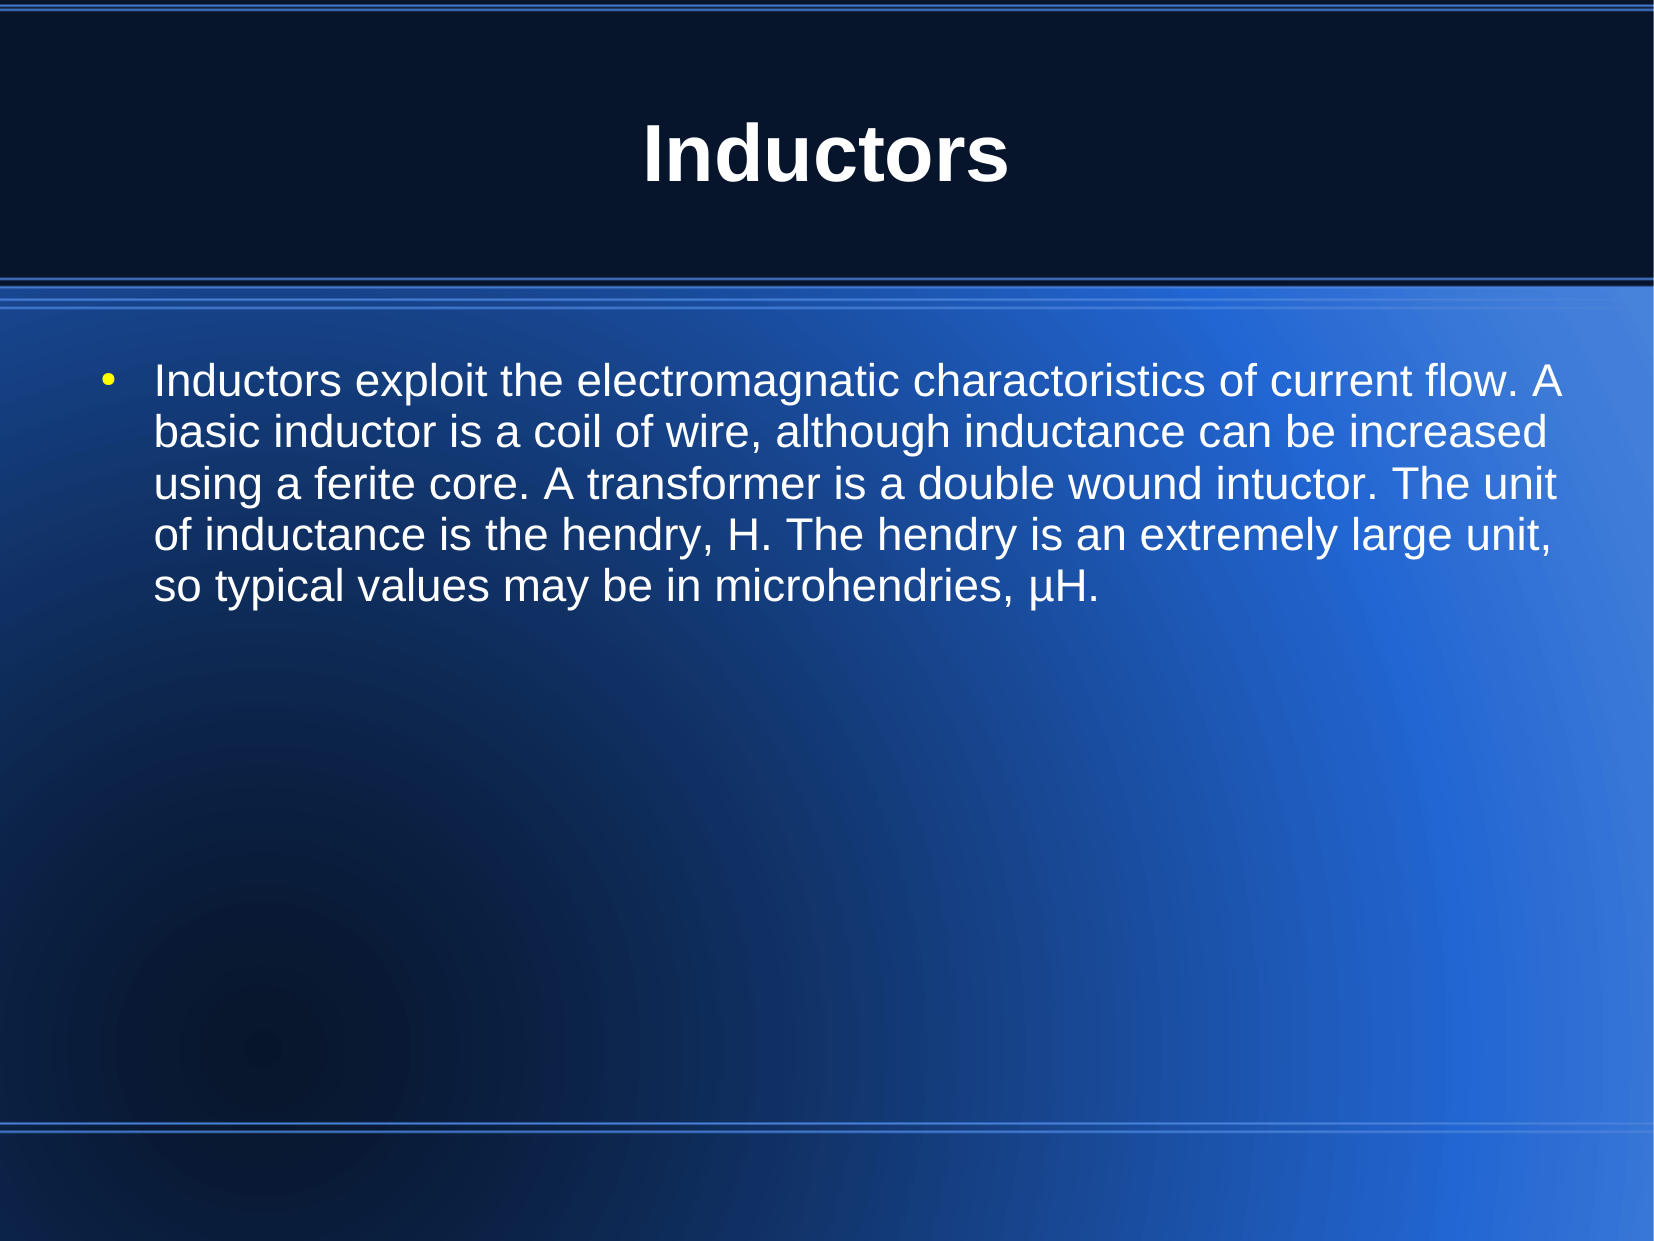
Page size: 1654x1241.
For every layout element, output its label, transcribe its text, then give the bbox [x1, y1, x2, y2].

picture [0, 0, 1654, 1241]
title Inductors [82, 49, 1571, 257]
list Inductors exploit the electromagnatic charactoristics of current flow. A basic inductor is a coil of wire, although inductance can be increased using a ferite core. A transformer is a double wound intuctor. The unit of inductance is the hendry, H. The hendry is an extremely large unit, so typical values may be in microhendries, µH. [82, 355, 1571, 1058]
